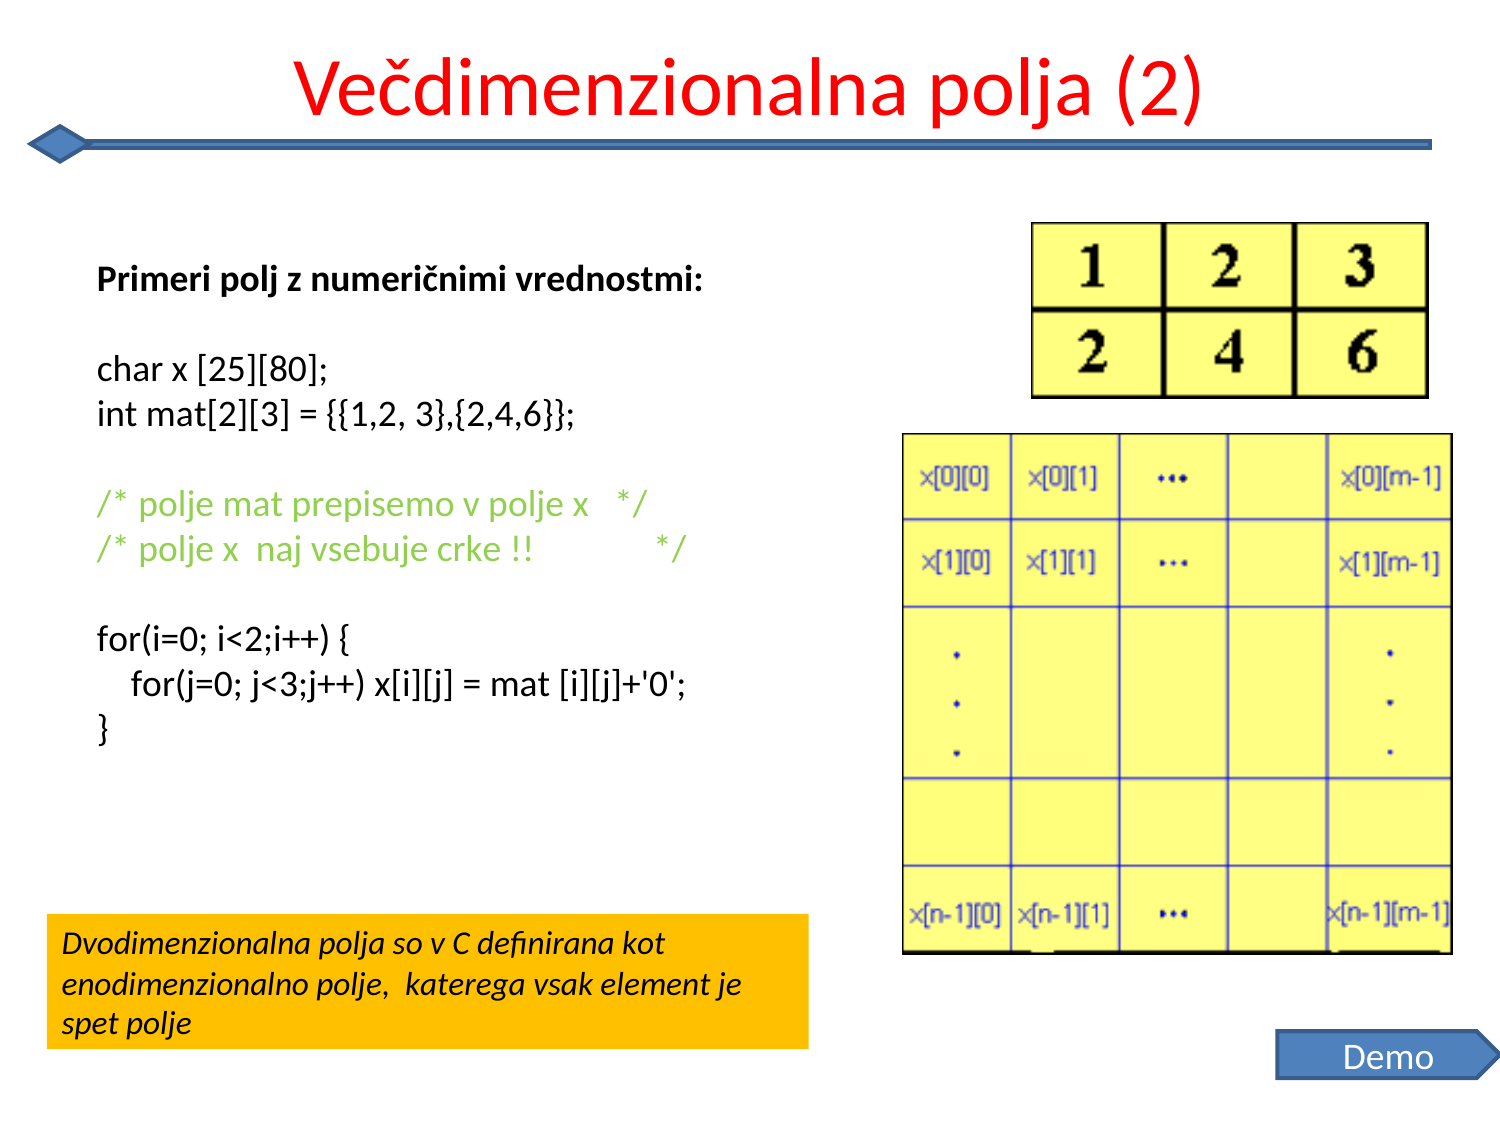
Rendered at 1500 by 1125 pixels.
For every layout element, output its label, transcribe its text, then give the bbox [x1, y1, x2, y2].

title Večdimenzionalna polja (2) [75, 23, 1426, 141]
text_box Primeri polj z numeričnimi vrednostmi: char x [25][80]; int mat[2][3] = {{1,2, 3},{2,4,6}}; /* polje mat prepisemo v polje x */ /* polje x naj vsebuje crke !! */ for(i=0; i<2;i++) { for(j=0; j<3;j++) x[i][j] = mat [i][j]+'0'; } [82, 246, 821, 802]
picture [902, 433, 1453, 955]
text_box Dvodimenzionalna polja so v C definirana kot enodimenzionalno polje, katerega vsak element je spet polje [46, 913, 809, 1050]
text_box Demo [1277, 1031, 1500, 1079]
picture [1031, 222, 1429, 399]
